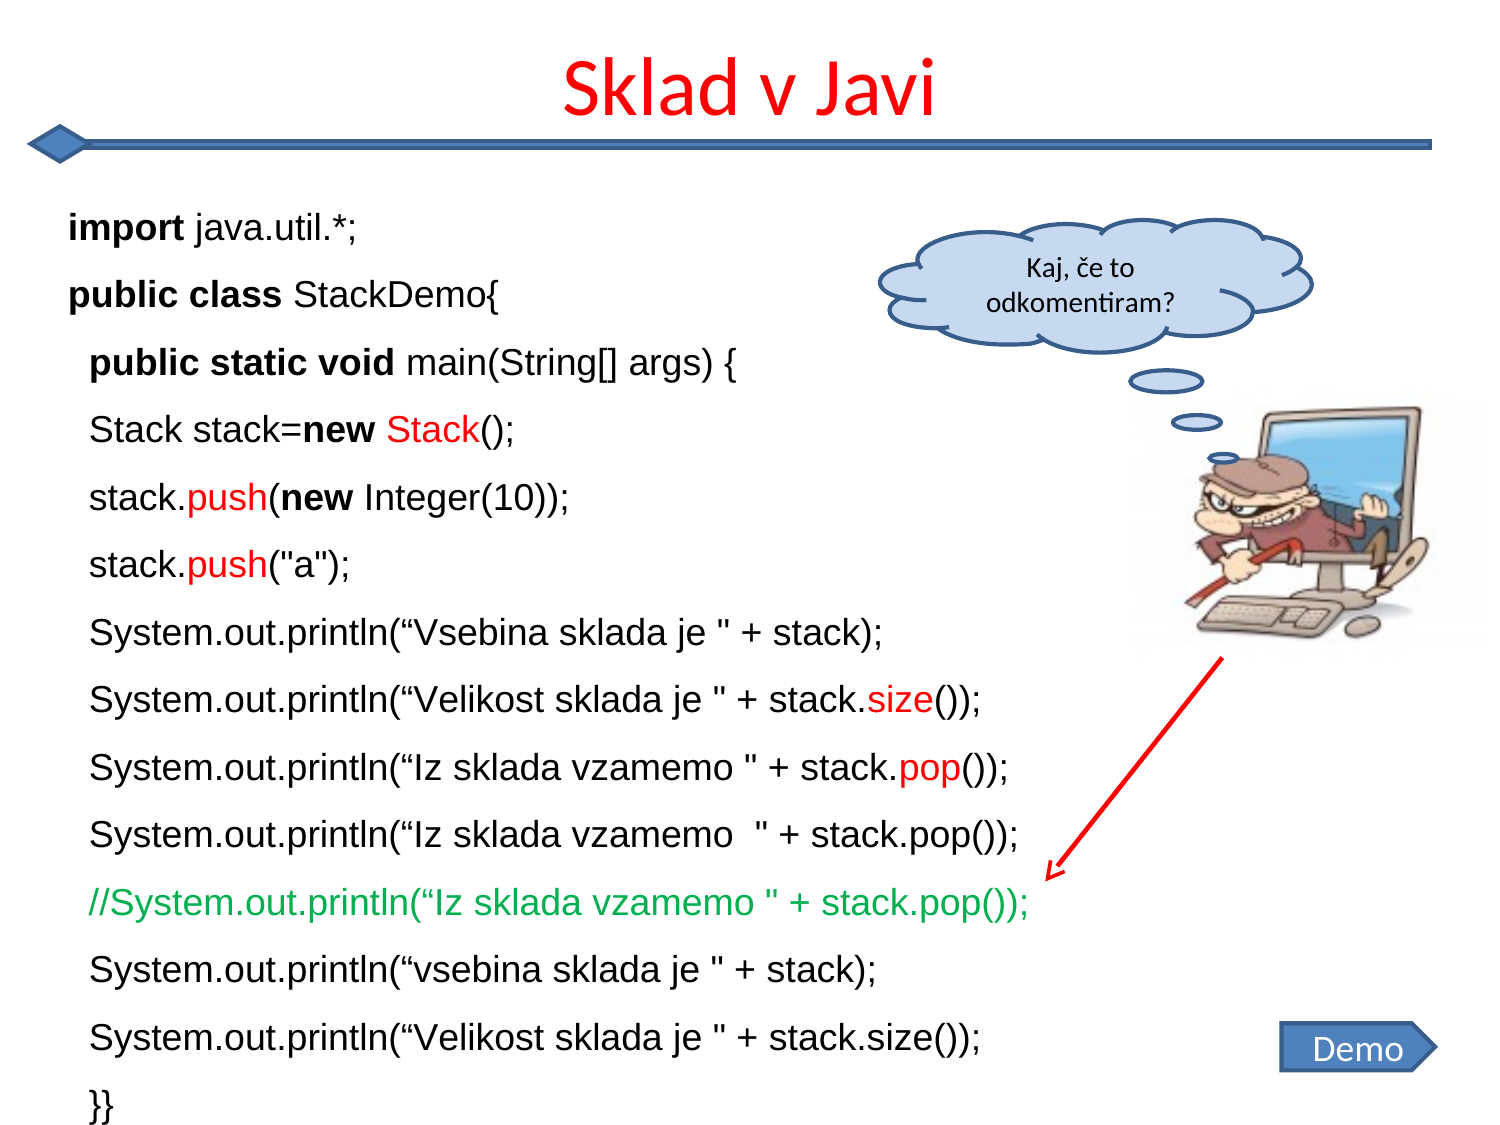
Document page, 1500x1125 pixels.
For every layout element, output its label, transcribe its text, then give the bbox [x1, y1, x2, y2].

text_box Kaj, če to odkomentiram? [1172, 415, 1221, 430]
text_box Demo [1281, 1023, 1436, 1071]
title Sklad v Javi [75, 23, 1426, 141]
text_box import java.util.*; public class StackDemo{ public static void main(String[] args) { Stack stack=new Stack(); stack.push(new Integer(10)); stack.push("a"); System.out.println(“Vsebina sklada je " + stack); System.out.println(“Velikost sklada je " + stack.size()); System.out.println(“Iz sklada vzamemo " + stack.pop()); System.out.println(“Iz sklada vzamemo " + stack.pop()); //System.out.println(“Iz sklada vzamemo " + stack.pop()); System.out.println(“vsebina sklada je " + stack); System.out.println(“Velikost sklada je " + stack.size()); }} [53, 172, 1140, 1125]
picture [1134, 388, 1489, 658]
text_box Kaj, če to odkomentiram? [879, 220, 1312, 353]
text_box Kaj, če to odkomentiram? [1130, 370, 1203, 393]
